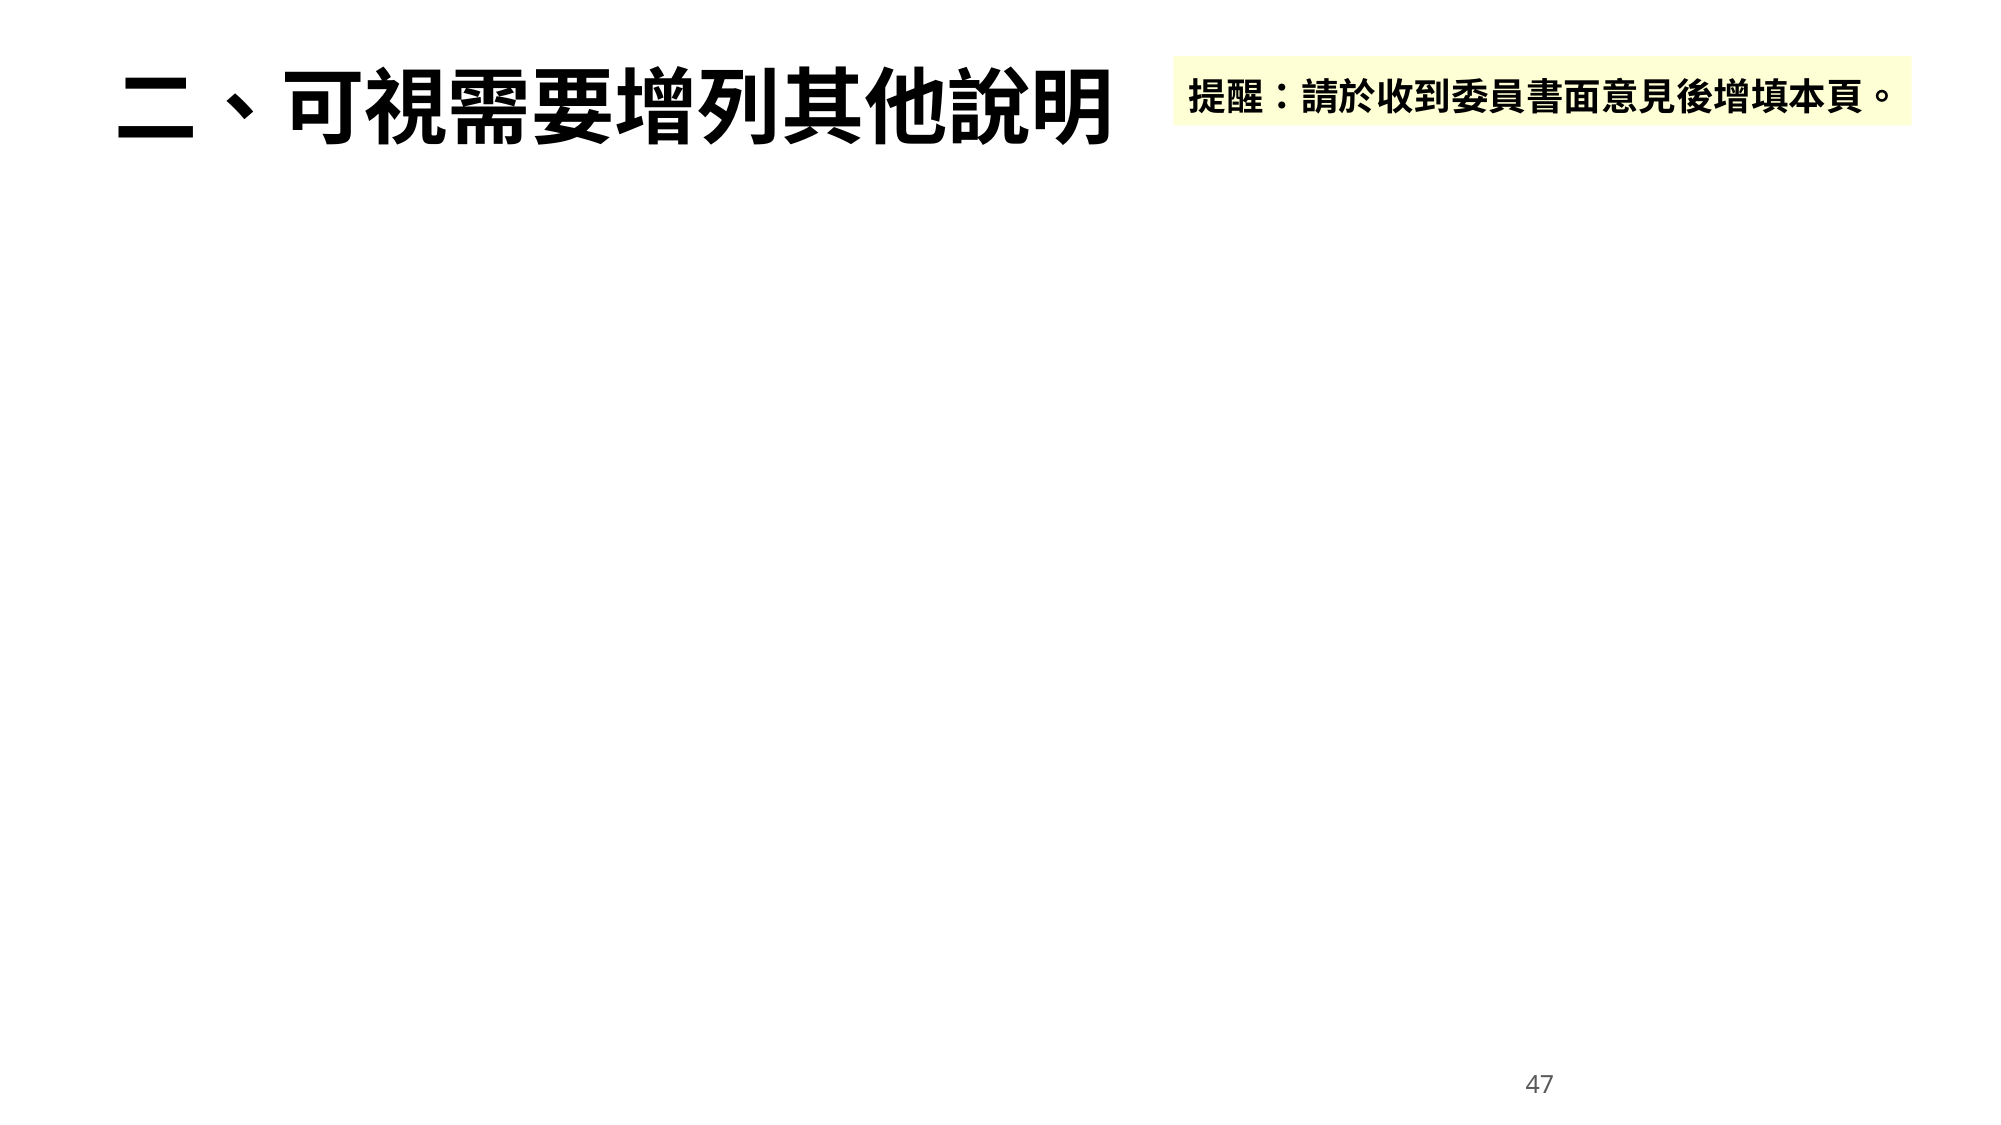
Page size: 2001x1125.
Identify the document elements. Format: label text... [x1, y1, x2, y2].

title 二、可視需要增列其他說明 [99, 56, 1900, 166]
text_box 提醒：請於收到委員書面意見後增填本頁。 [1173, 56, 1912, 125]
text_box 47 [1510, 1061, 1961, 1097]
